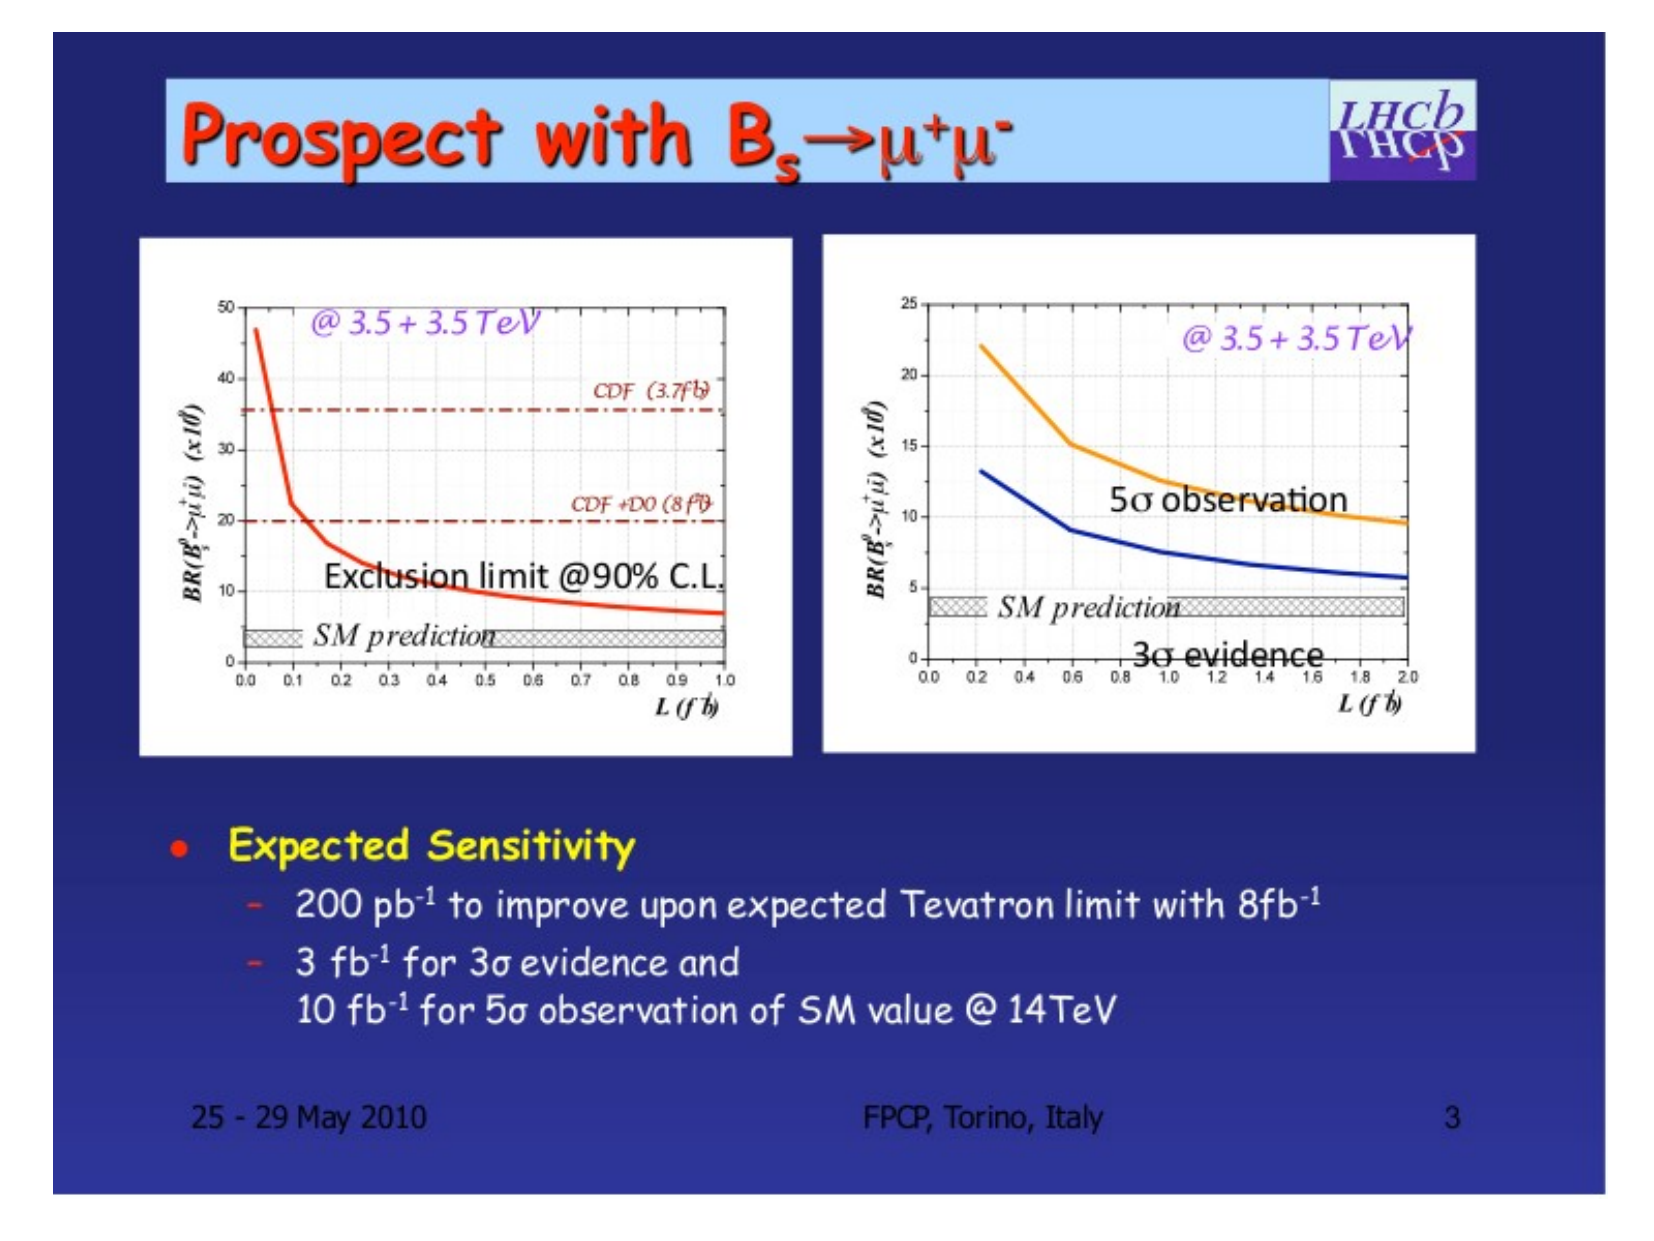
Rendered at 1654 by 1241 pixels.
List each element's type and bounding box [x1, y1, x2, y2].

picture [53, 32, 1608, 1199]
